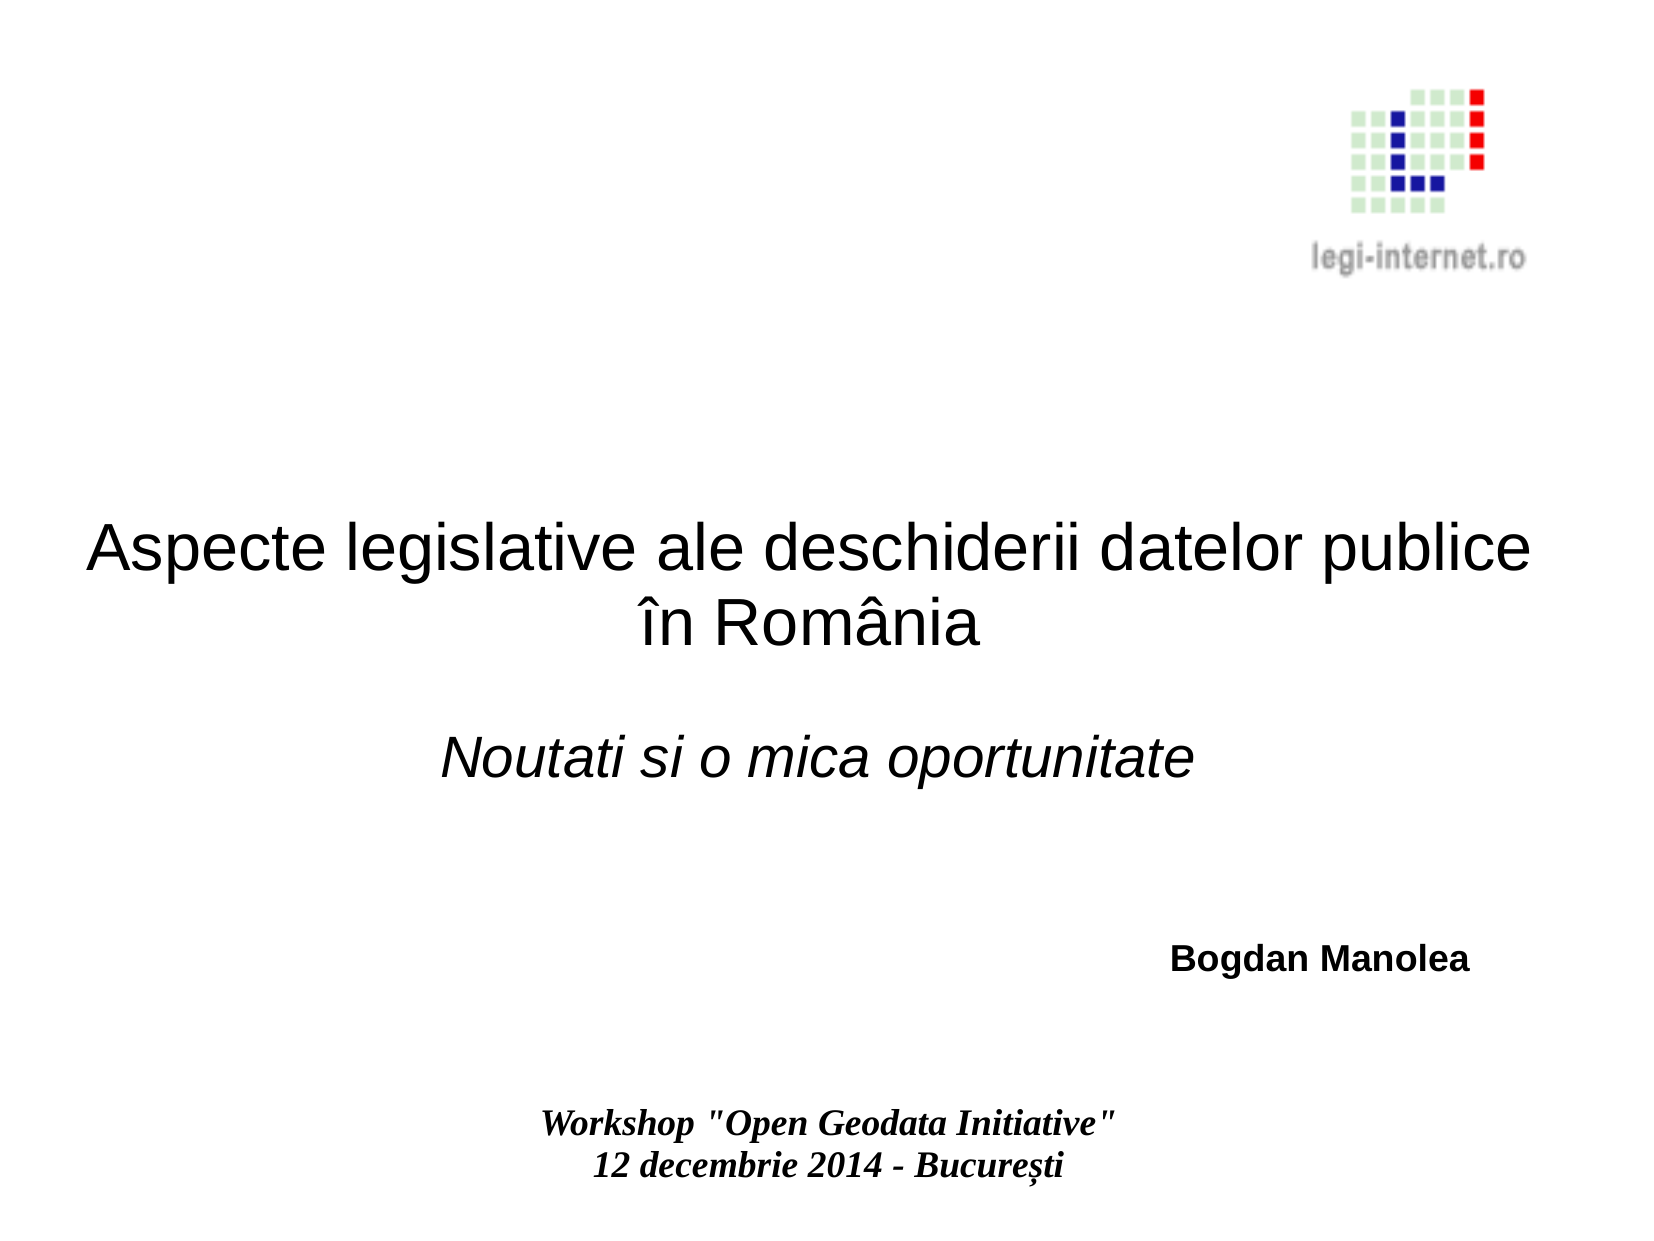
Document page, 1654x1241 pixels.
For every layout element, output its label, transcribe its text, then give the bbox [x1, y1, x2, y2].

picture [1279, 23, 1561, 331]
text_box Workshop "Open Geodata Initiative" 12 decembrie 2014 - București [525, 1095, 1133, 1193]
text_box Bogdan Manolea [1155, 930, 1485, 1071]
subtitle Aspecte legislative ale deschiderii datelor publice în România Noutati si o mica oportunitate [82, 290, 1538, 1010]
